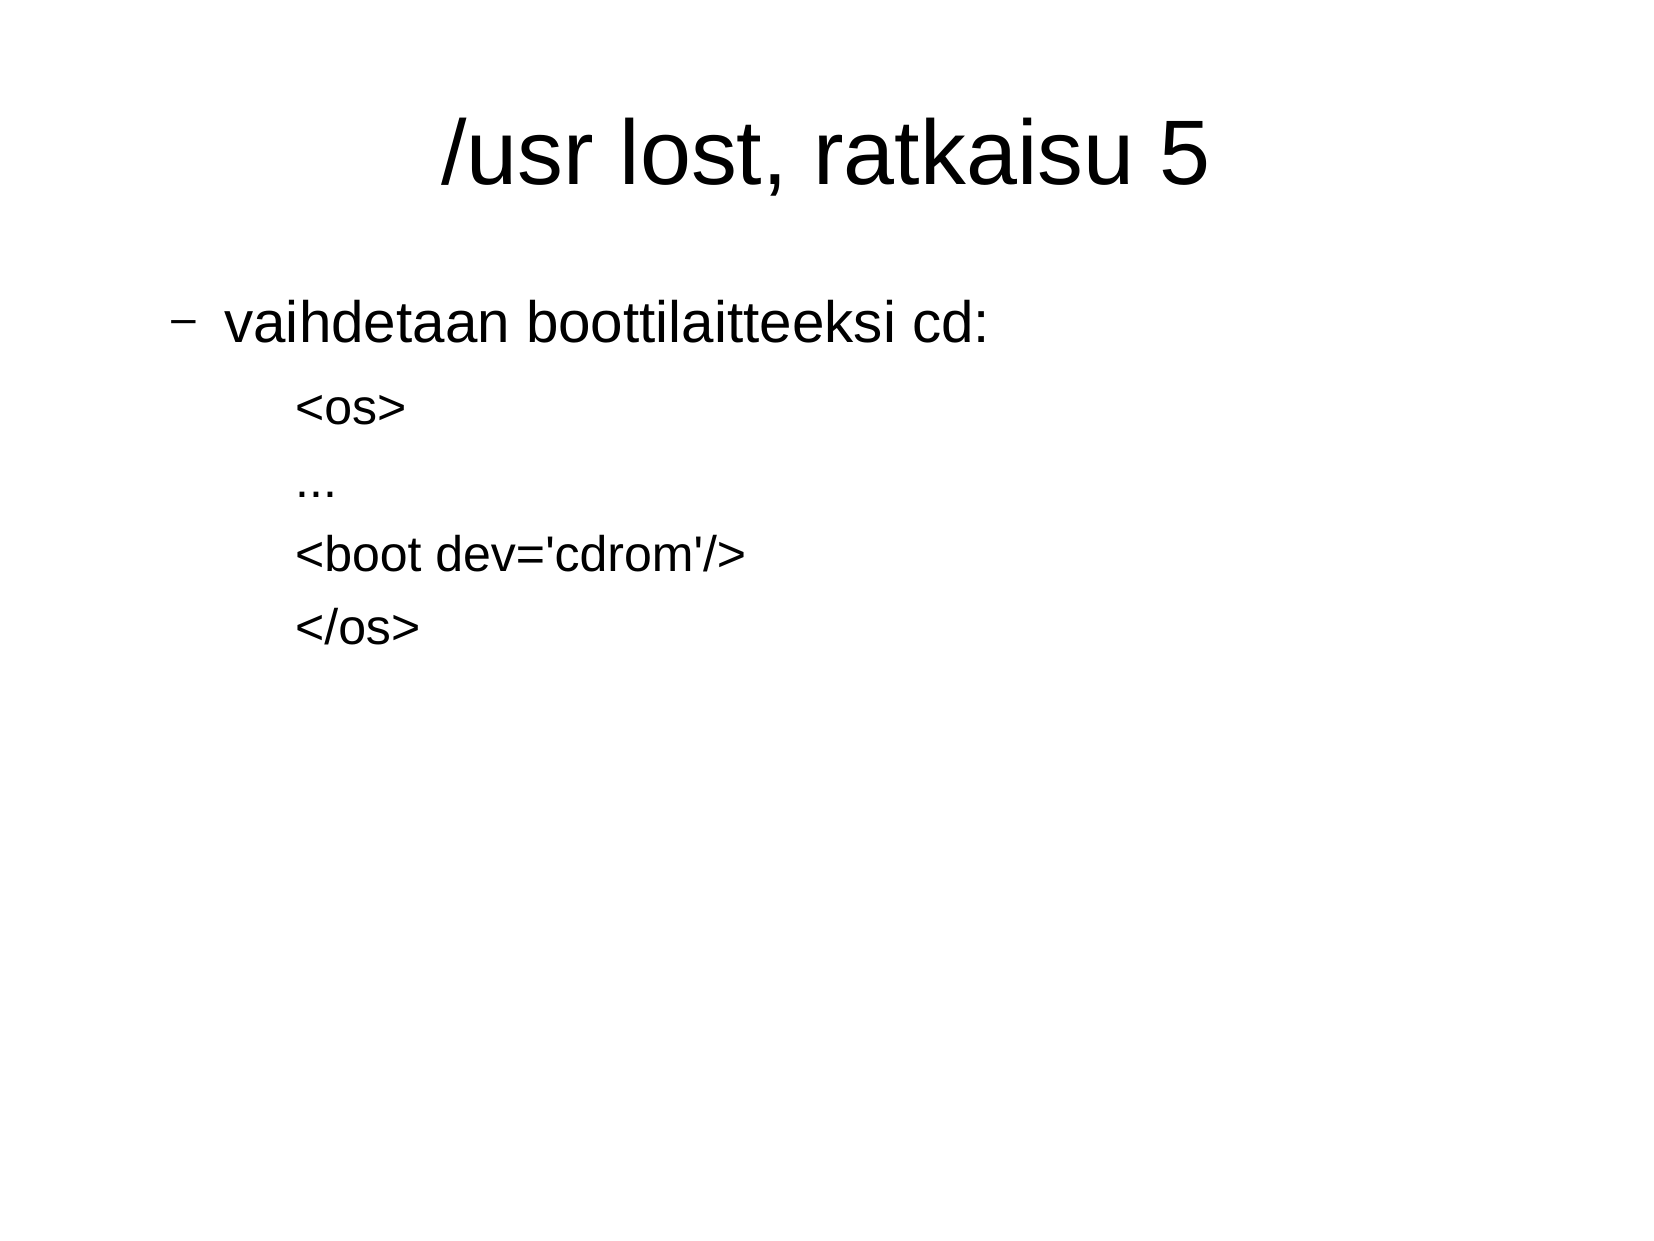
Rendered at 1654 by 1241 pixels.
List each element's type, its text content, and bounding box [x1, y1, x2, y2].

title /usr lost, ratkaisu 5 [82, 49, 1571, 257]
list vaihdetaan boottilaitteeksi cd: <os> ... <boot dev='cdrom'/> </os> [82, 290, 1571, 1010]
